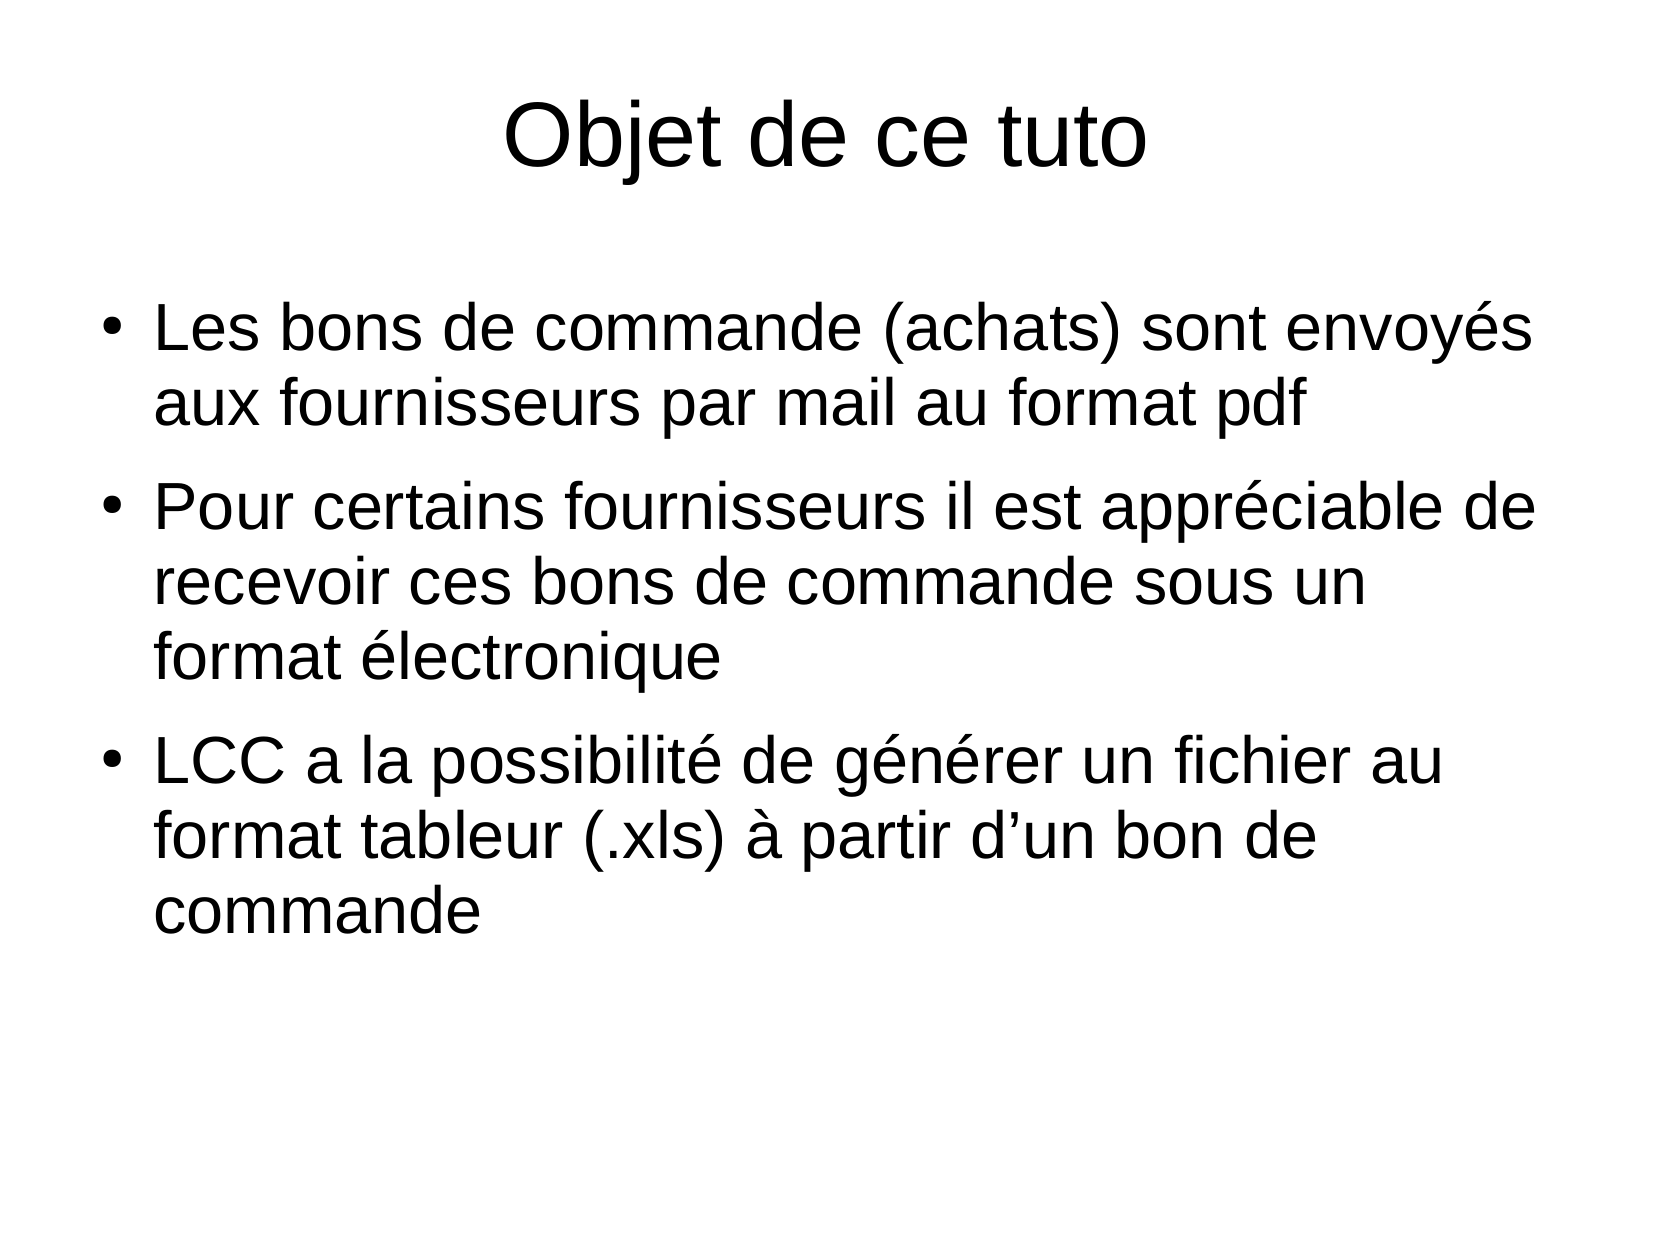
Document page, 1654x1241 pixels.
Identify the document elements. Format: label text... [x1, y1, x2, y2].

title Objet de ce tuto [82, 31, 1571, 239]
list Les bons de commande (achats) sont envoyés aux fournisseurs par mail au format pdf Pour certains fournisseurs il est appréciable de recevoir ces bons de commande sous un format électronique LCC a la possibilité de générer un fichier au format tableur (.xls) à partir d’un bon de commande [82, 290, 1571, 1205]
